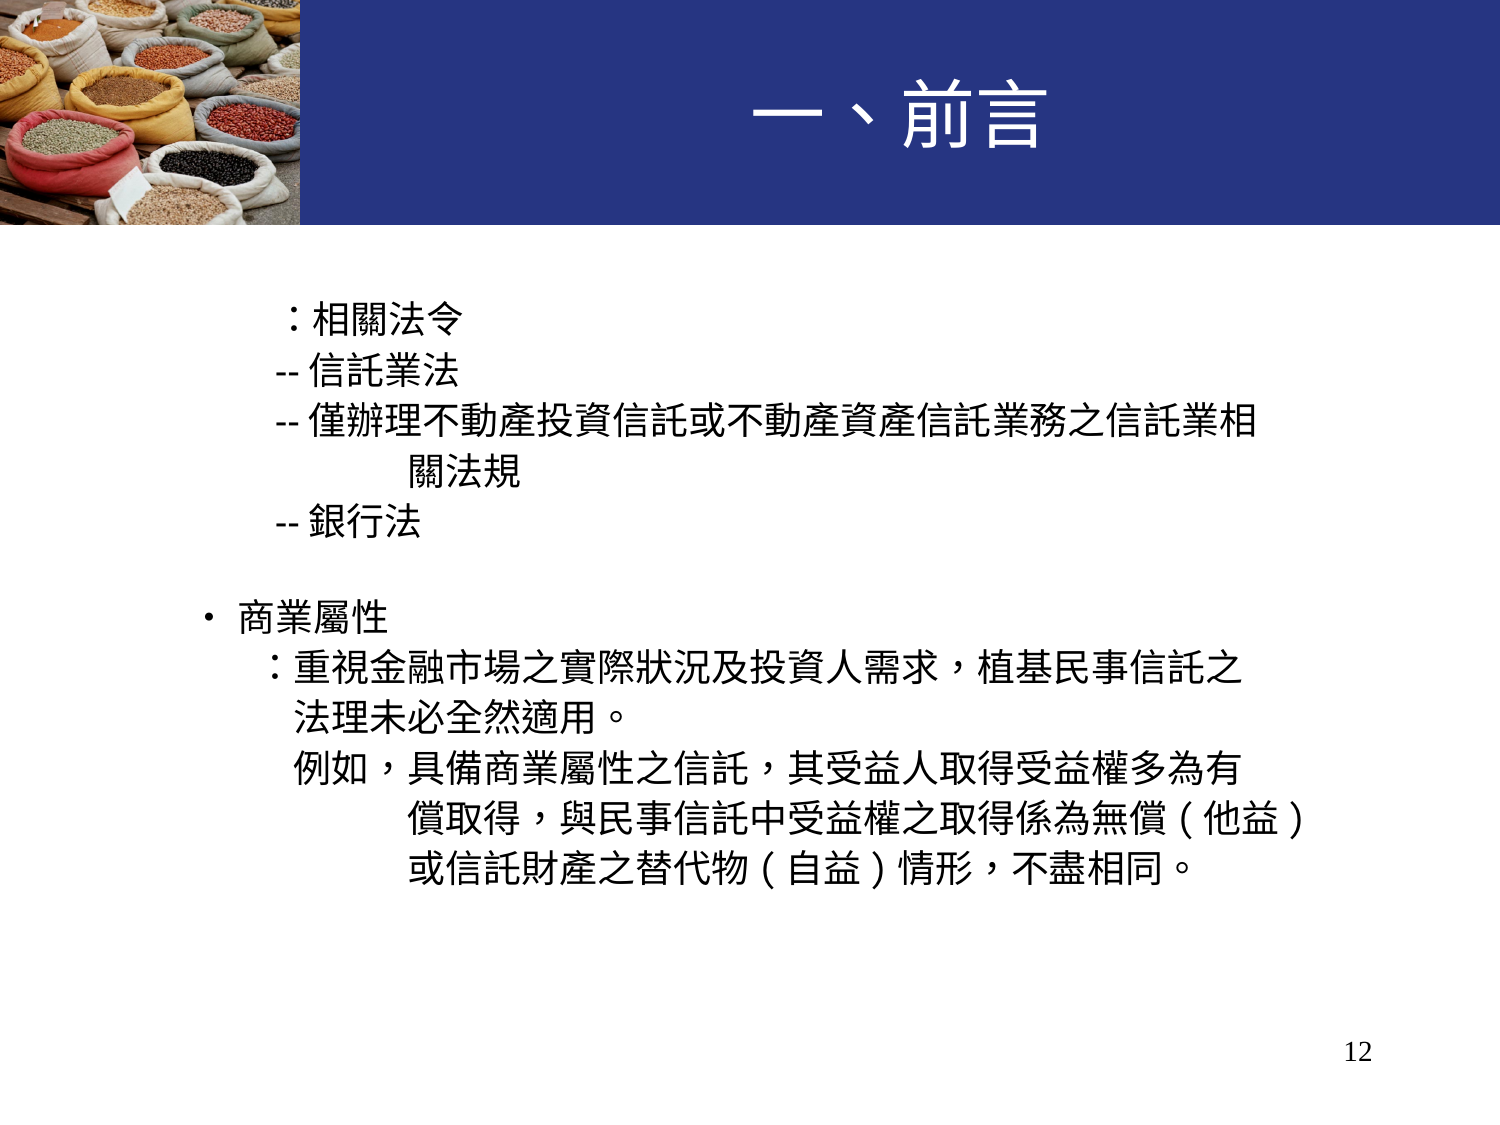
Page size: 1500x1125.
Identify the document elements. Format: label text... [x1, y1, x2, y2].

picture [0, 0, 300, 225]
title 一、前言 [300, 0, 1500, 225]
list ：相關法令 --信託業法 --僅辦理不動產投資信託或不動產資產信託業務之信託業相 關法規 --銀行法 ‧商業屬性 ：重視金融市場之實際狀況及投資人需求，植基民事信託之 法理未必全然適用。 例如，具備商業屬性之信託，其受益人取得受益權多為有 償取得，與民事信託中受益權之取得係為無償(他益) 或信託財產之替代物(自益)情形，不盡相同。 [104, 293, 1380, 956]
